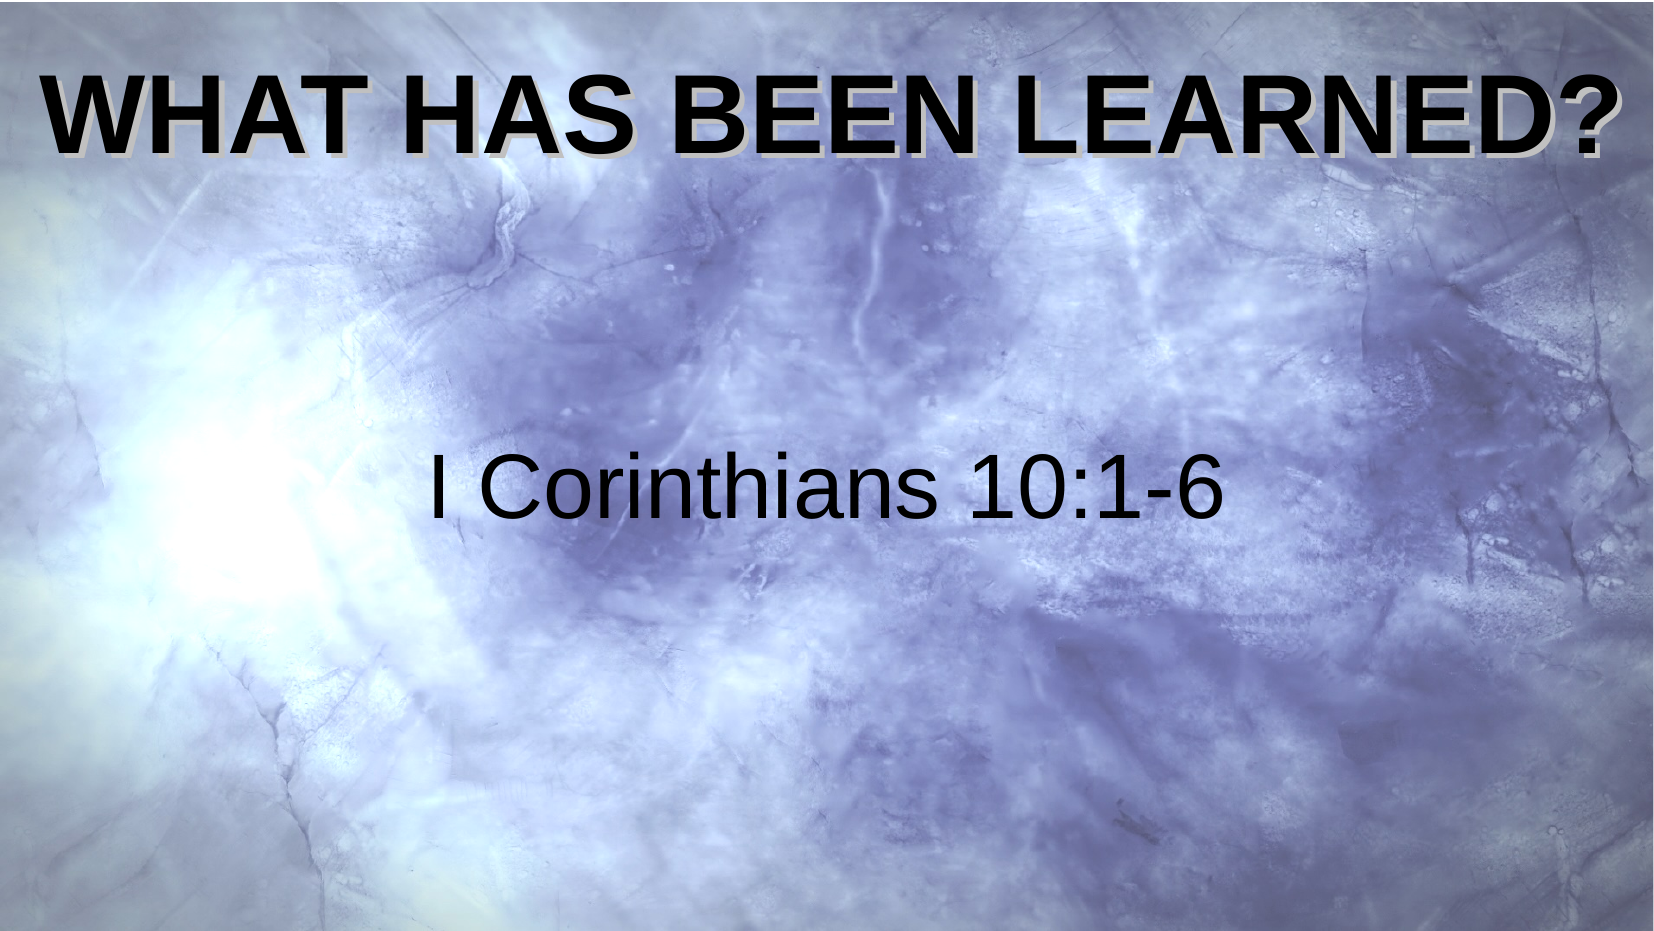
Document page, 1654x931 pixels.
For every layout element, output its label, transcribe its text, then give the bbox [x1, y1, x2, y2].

subtitle I Corinthians 10:1-6 [82, 217, 1571, 758]
title WHAT HAS BEEN LEARNED? [30, 0, 1636, 241]
picture [0, 2, 1654, 931]
